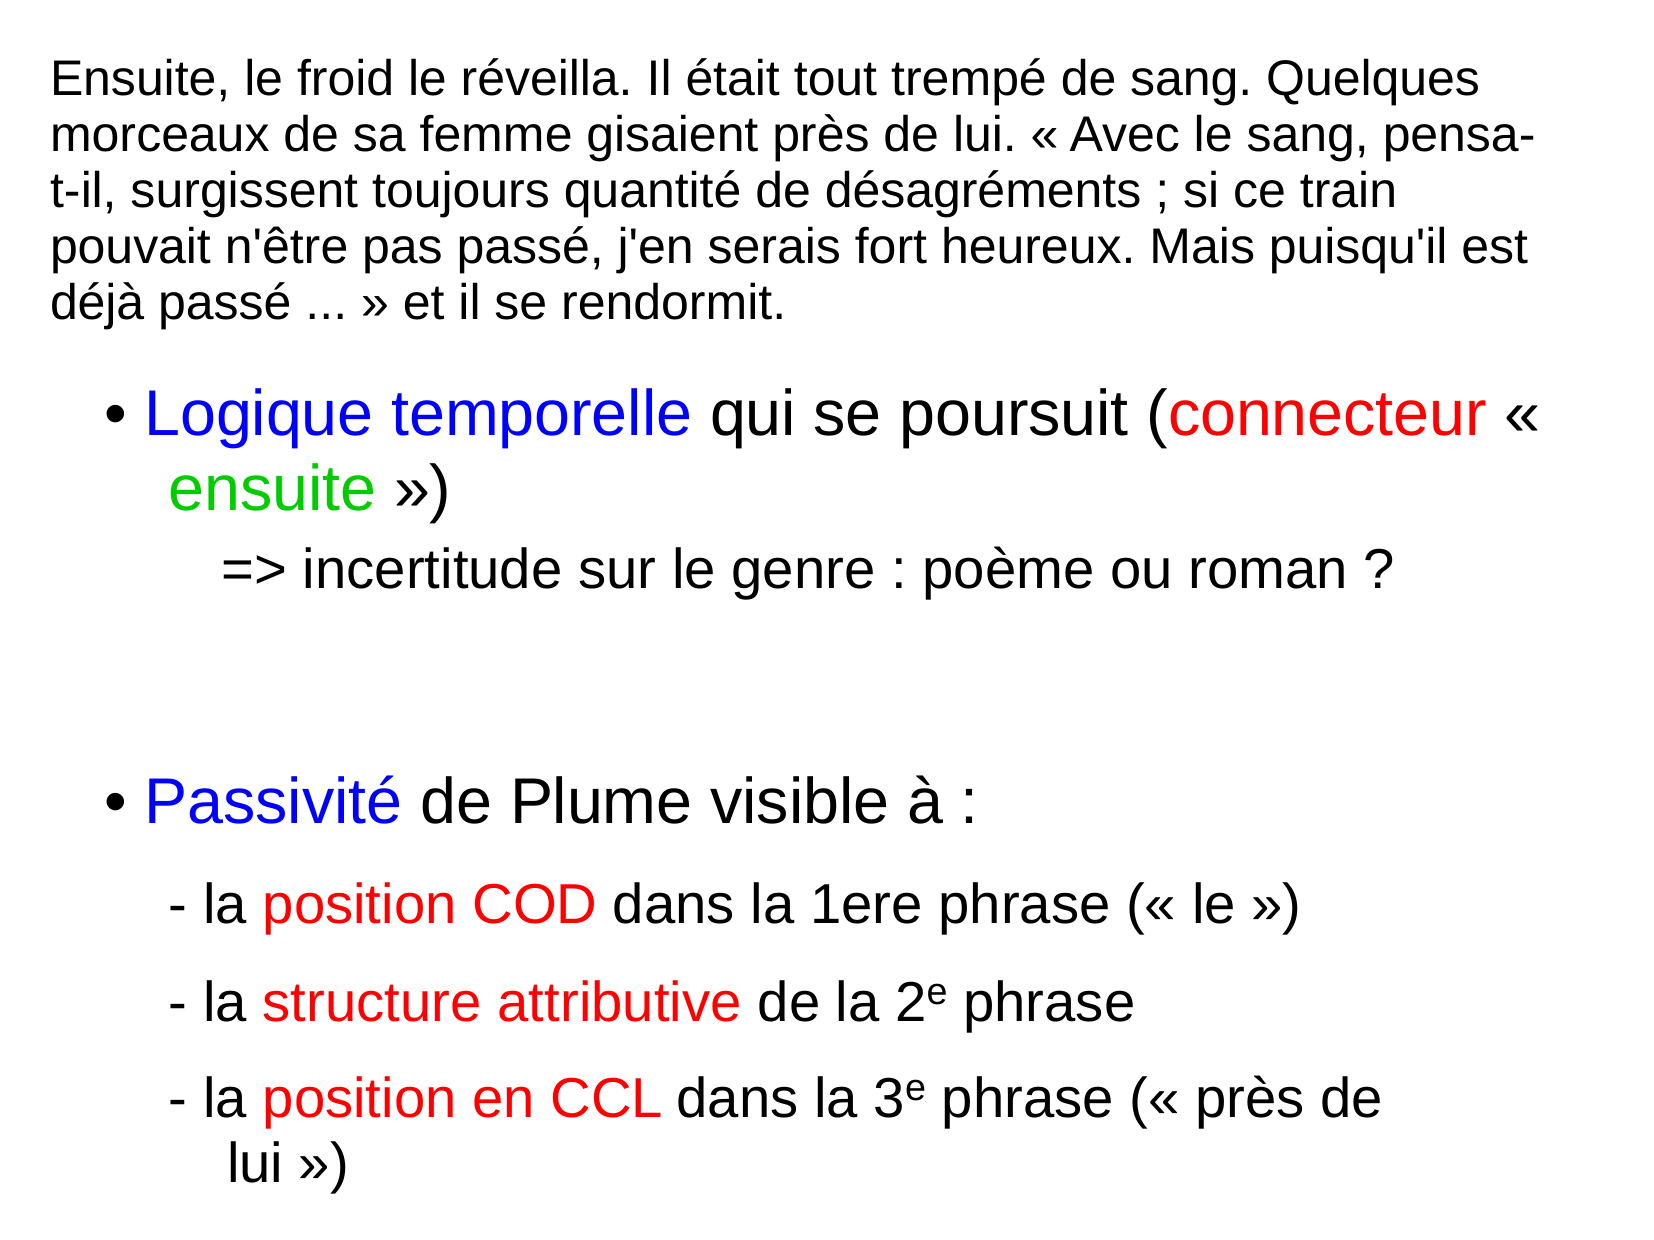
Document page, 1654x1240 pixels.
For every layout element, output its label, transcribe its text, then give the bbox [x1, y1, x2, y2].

text_box • Passivité de Plume visible à : - la position COD dans la 1ere phrase (« le ») - la structure attributive de la 2e phrase - la position en CCL dans la 3e phrase (« près de lui ») [101, 759, 1447, 1167]
text_box Ensuite, le froid le réveilla. Il était tout trempé de sang. Quelques morceaux de sa femme gisaient près de lui. « Avec le sang, pensa-t-il, surgissent toujours quantité de désagréments ; si ce train pouvait n'être pas passé, j'en serais fort heureux. Mais puisqu'il est déjà passé ... » et il se rendormit. • Logique temporelle qui se poursuit (connecteur « ensuite ») => incertitude sur le genre : poème ou roman ? [50, 49, 1566, 625]
